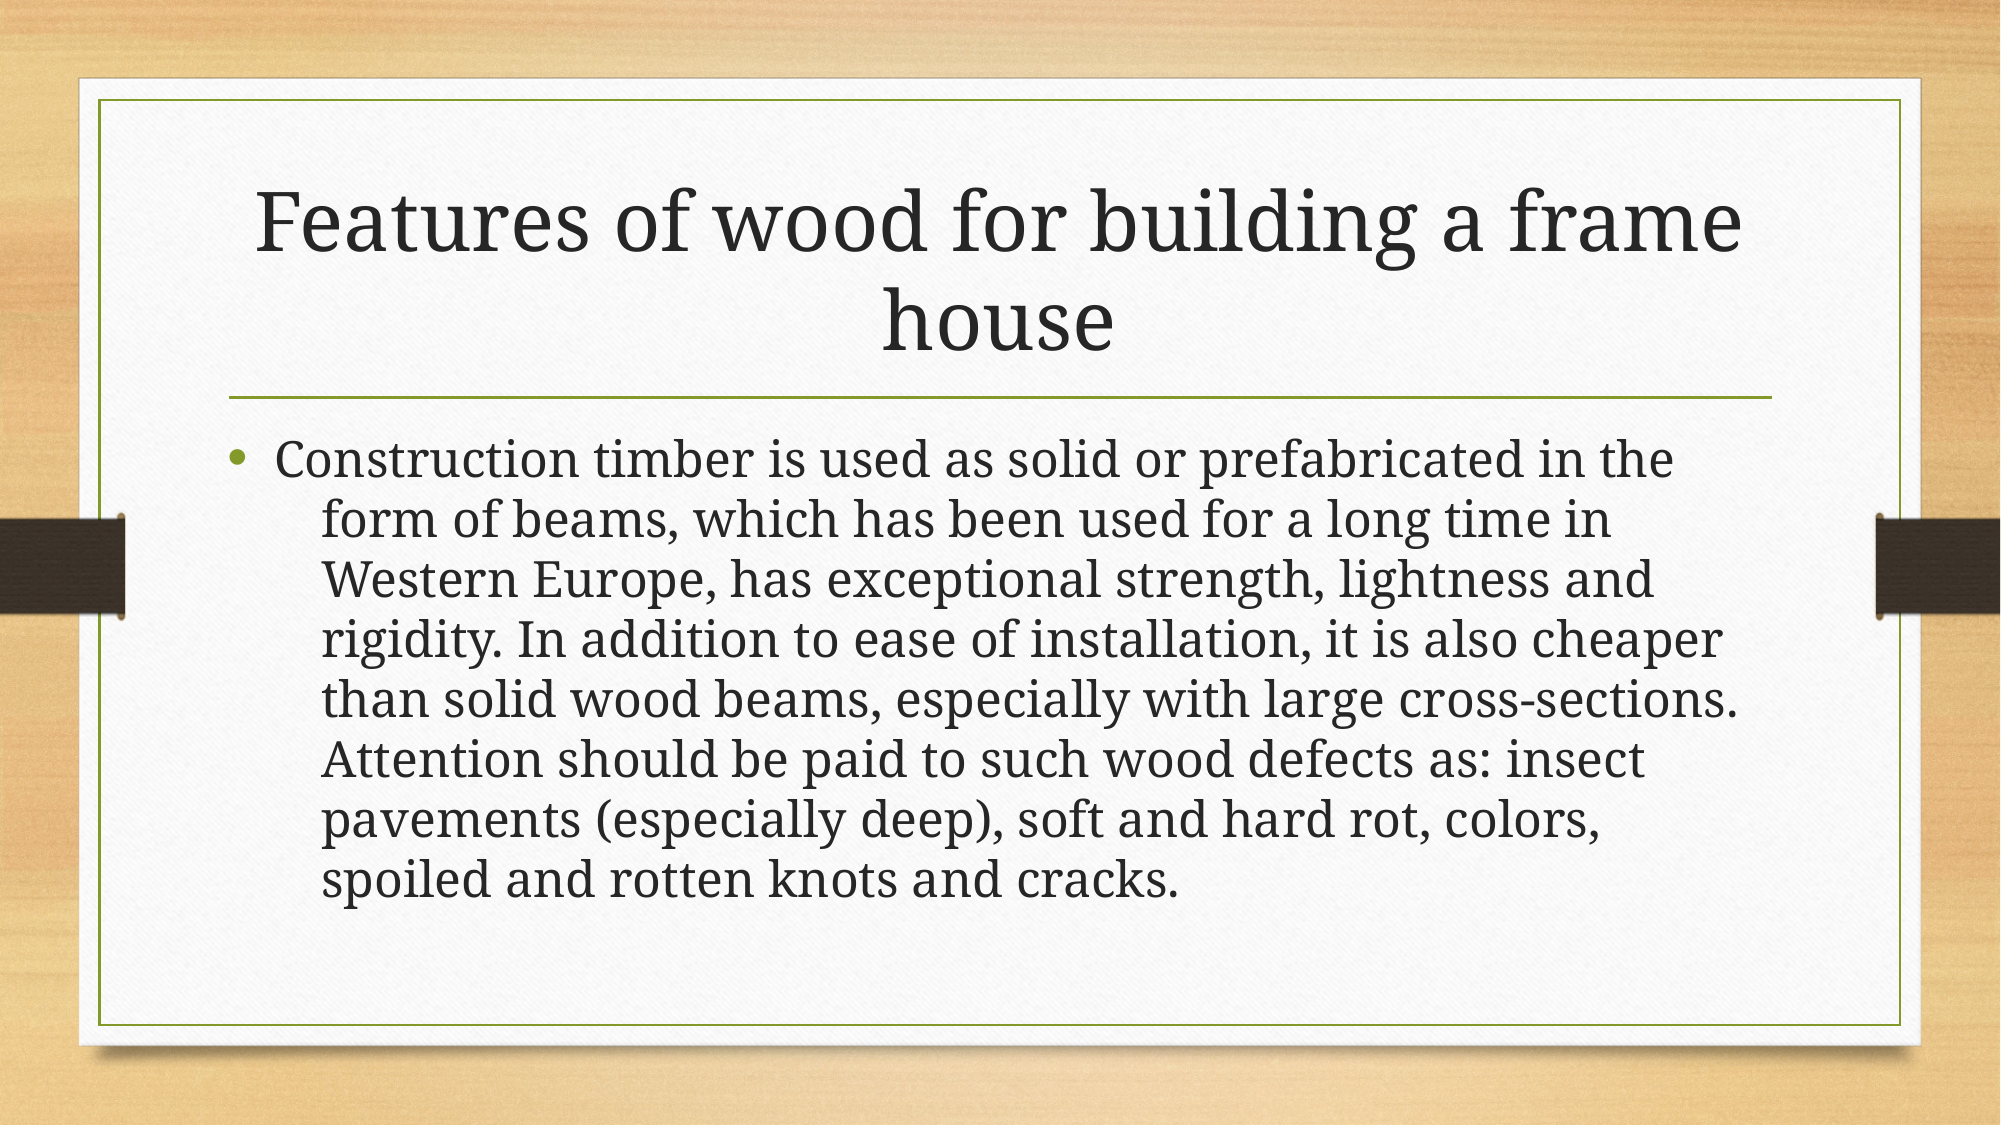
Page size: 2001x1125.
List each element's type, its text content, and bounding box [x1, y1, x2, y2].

title Features of wood for building a frame house [212, 161, 1788, 376]
list Construction timber is used as solid or prefabricated in the form of beams, which has been used for a long time in Western Europe, has exceptional strength, lightness and rigidity. In addition to ease of installation, it is also cheaper than solid wood beams, especially with large cross-sections. Attention should be paid to such wood defects as: insect pavements (especially deep), soft and hard rot, colors, spoiled and rotten knots and cracks. [212, 419, 1788, 964]
